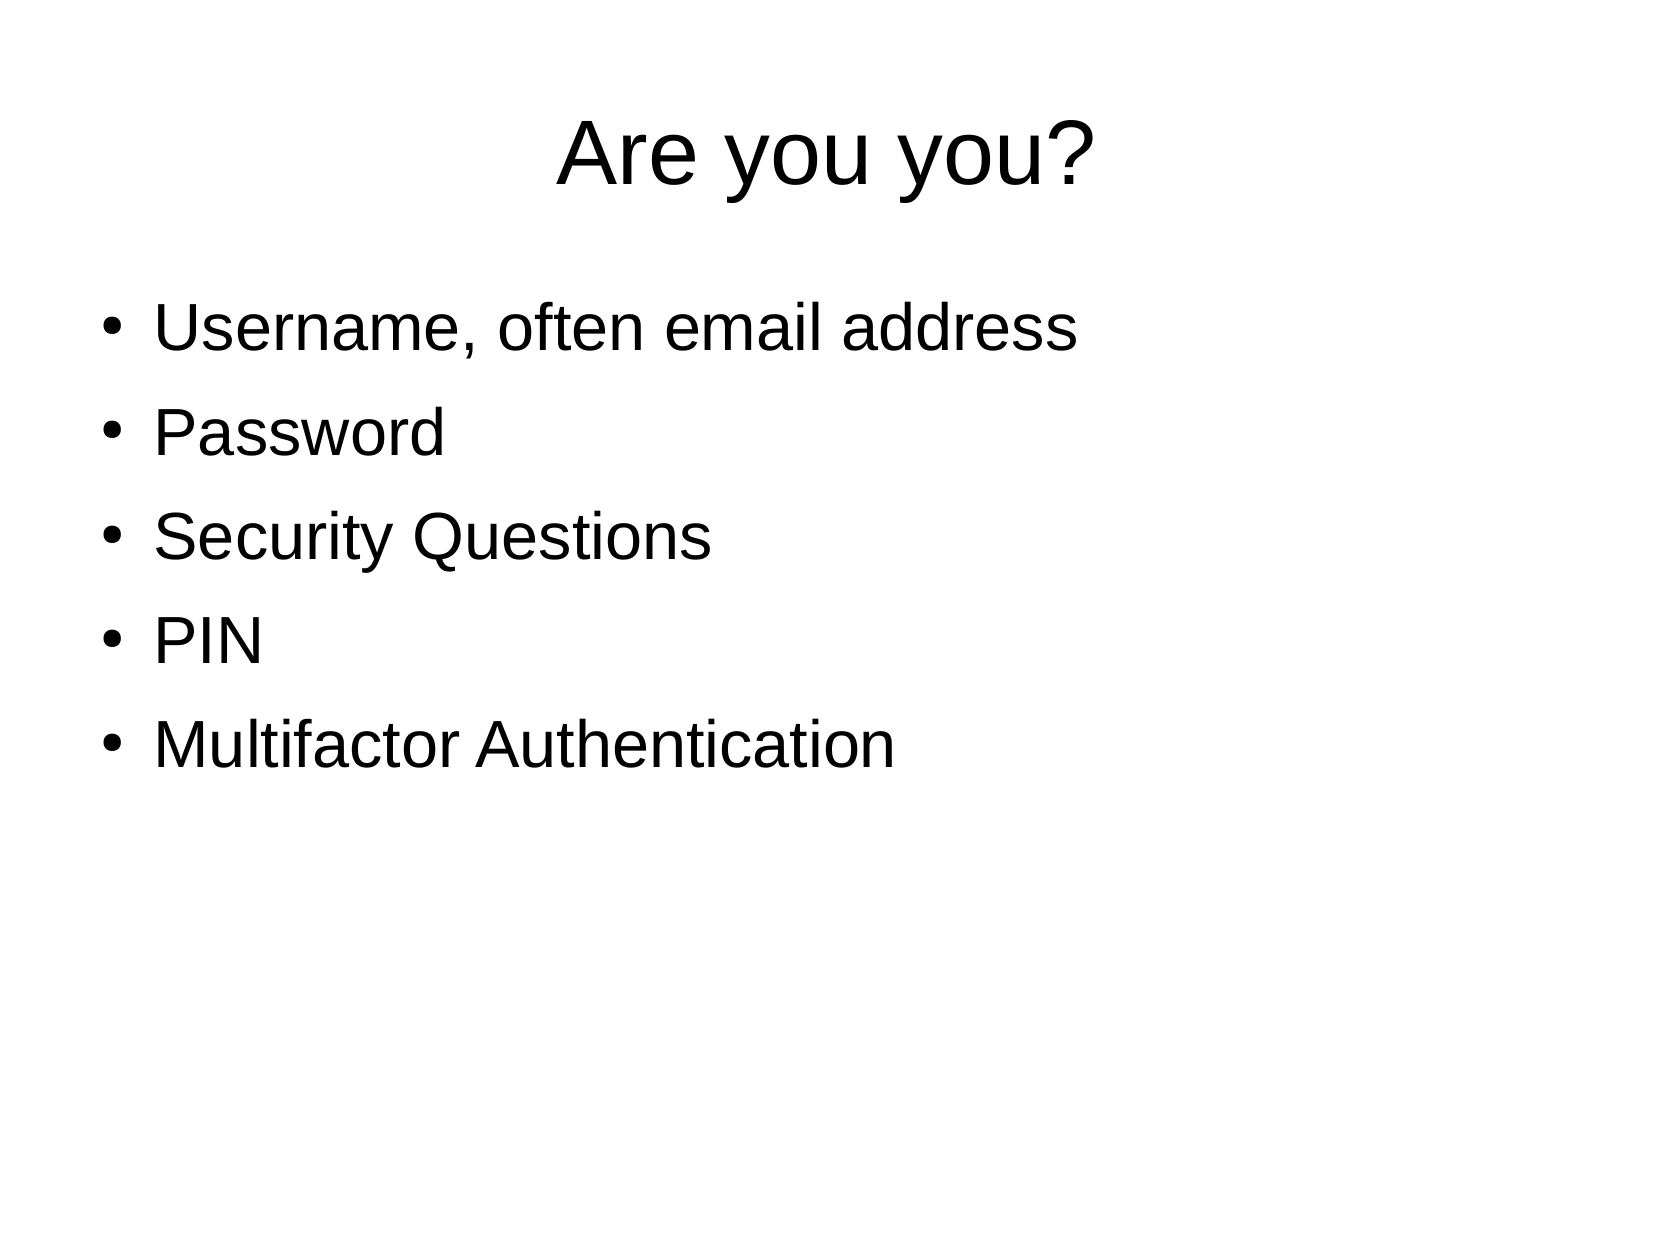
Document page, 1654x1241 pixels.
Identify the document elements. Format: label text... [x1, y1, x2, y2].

list Username, often email address Password Security Questions PIN Multifactor Authentication [82, 290, 1538, 1010]
title Are you you? [82, 49, 1571, 257]
